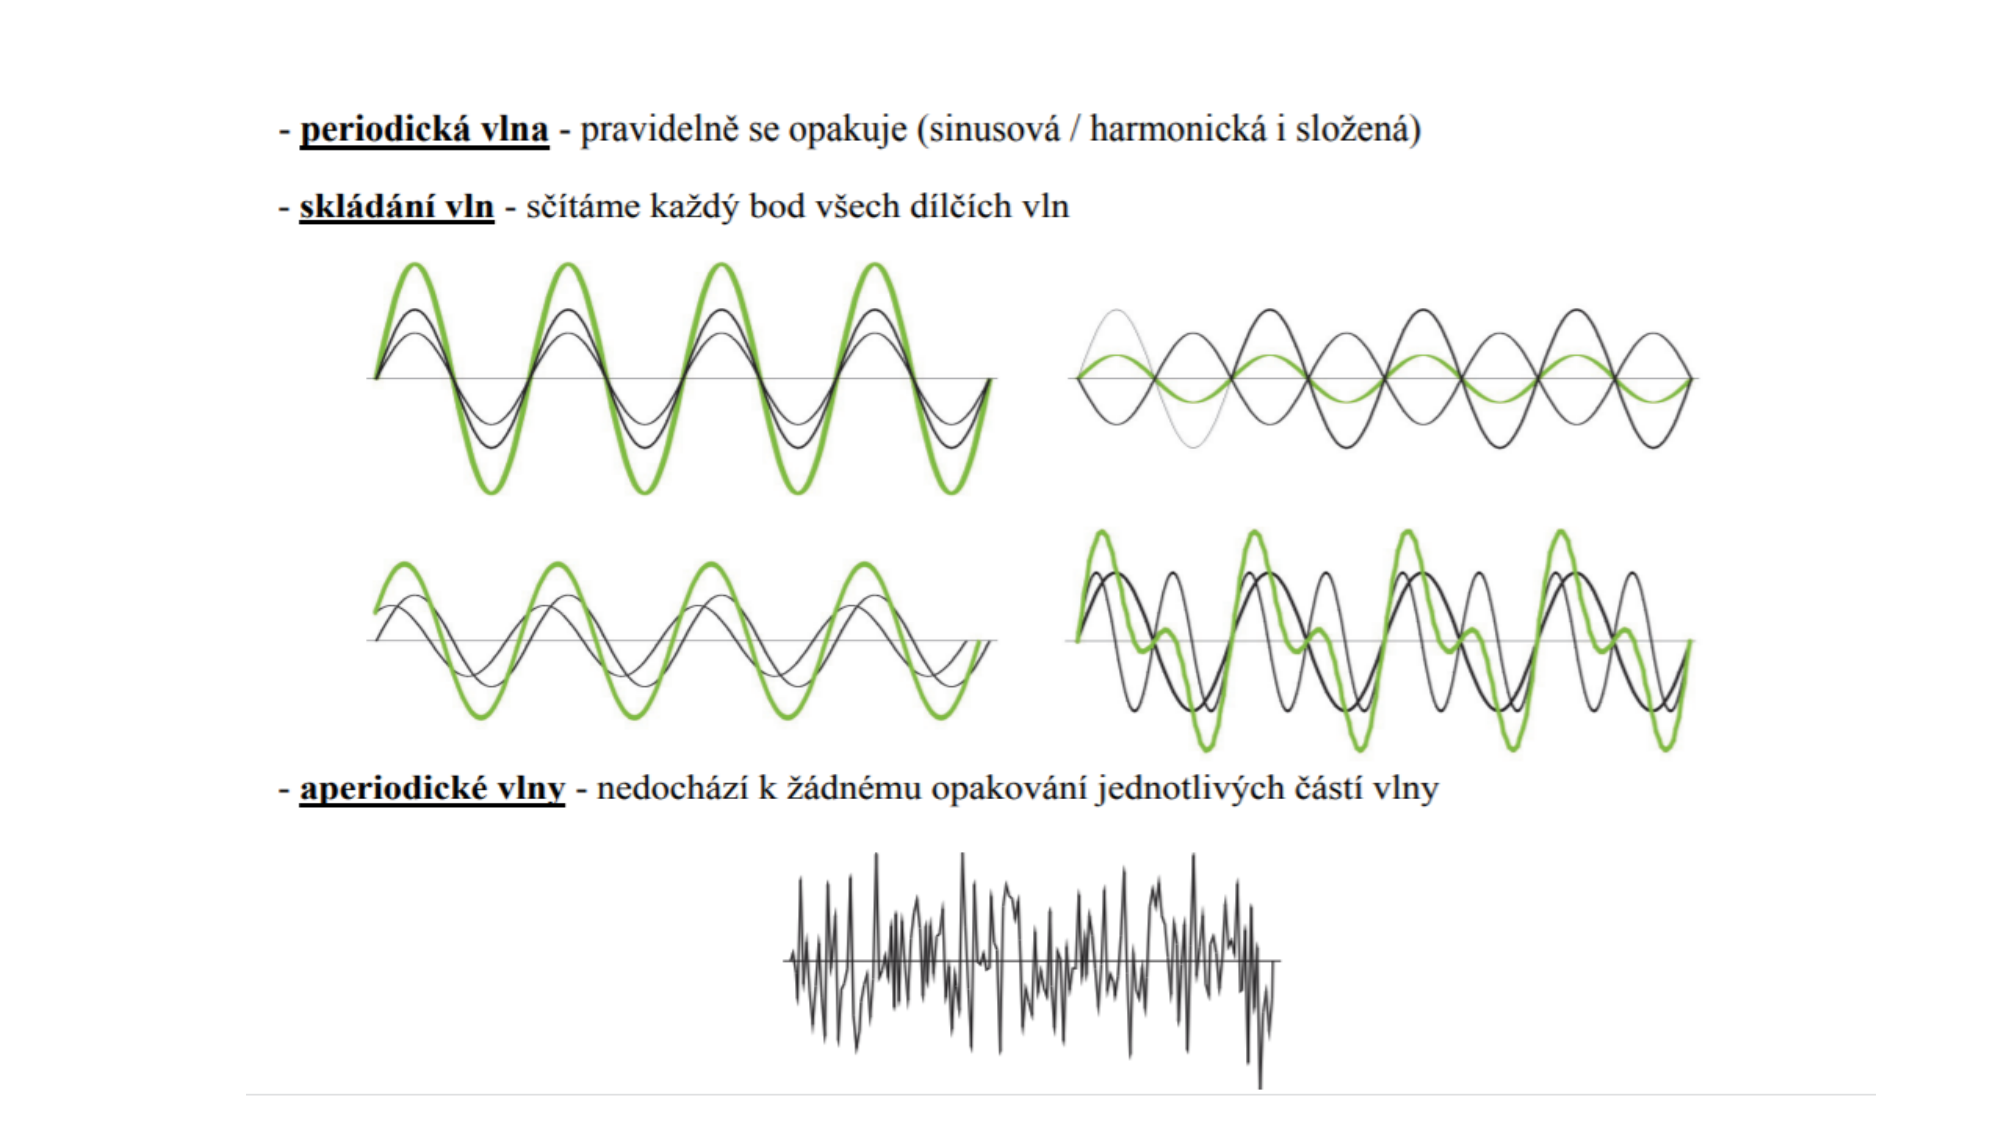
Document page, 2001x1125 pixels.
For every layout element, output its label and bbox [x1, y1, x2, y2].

picture [267, 101, 1541, 160]
picture [246, 172, 1876, 1100]
